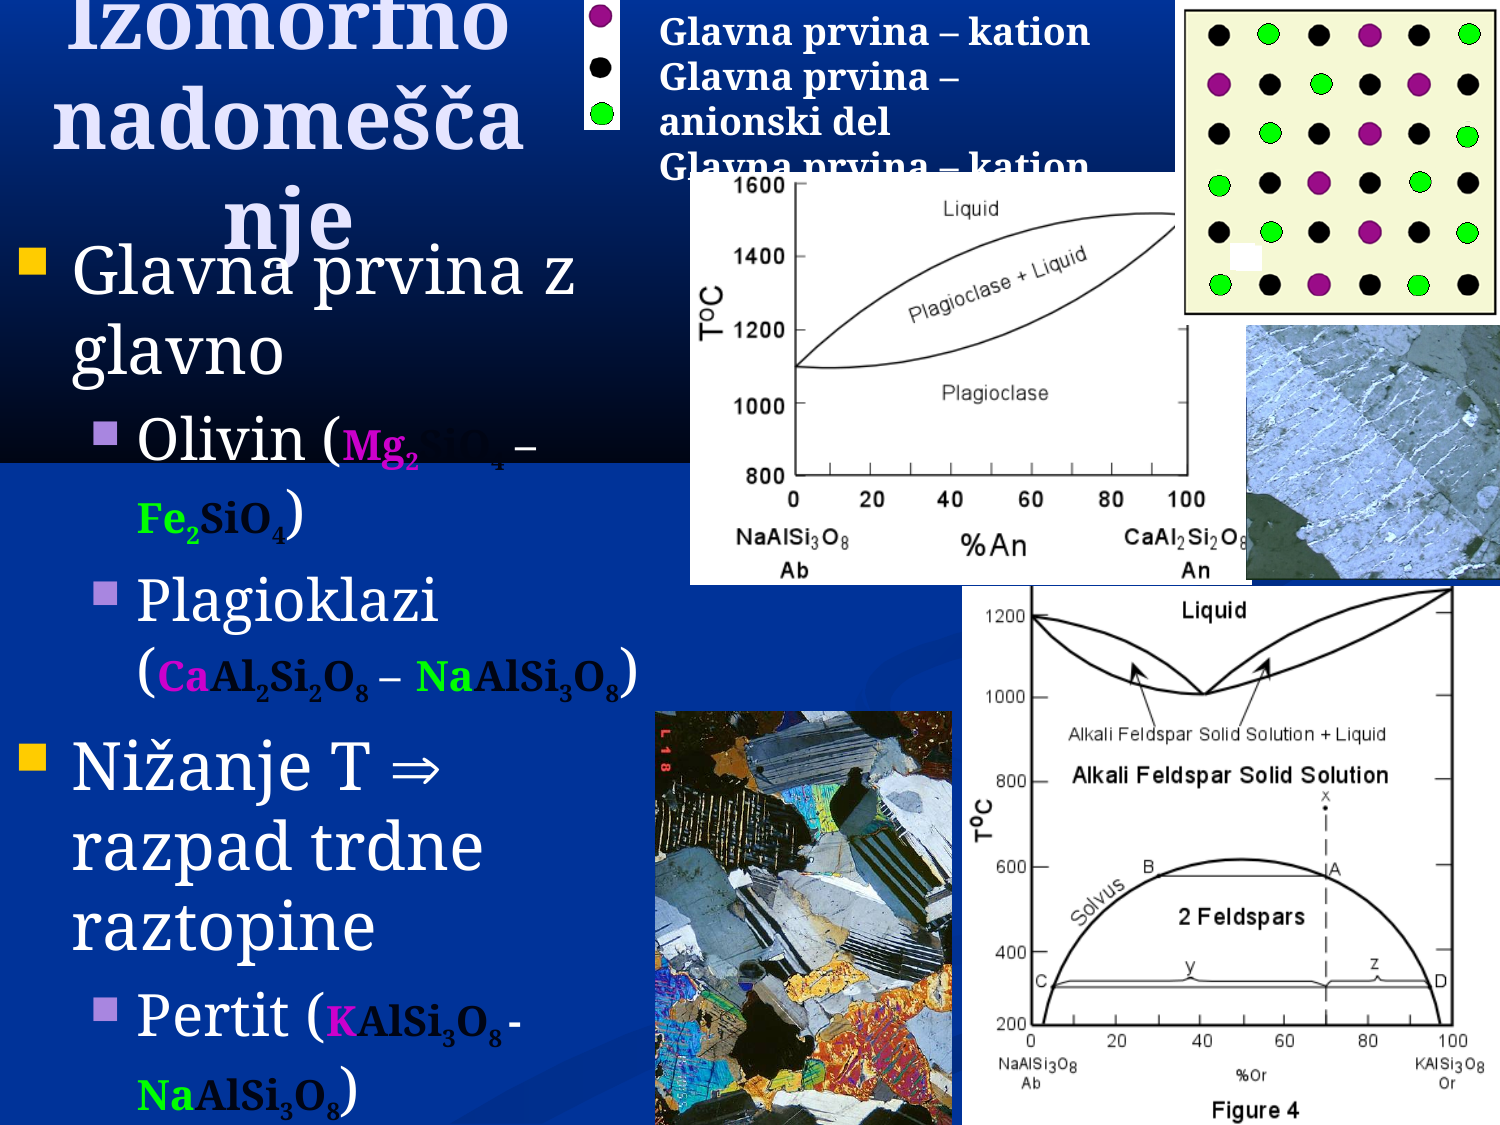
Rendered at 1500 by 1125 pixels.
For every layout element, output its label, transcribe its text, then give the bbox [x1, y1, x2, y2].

picture [962, 586, 1500, 1125]
picture [690, 172, 1500, 585]
text_box [1175, 0, 1500, 325]
list Glavna prvina z glavno Olivin (Mg2SiO4 – Fe2SiO4) Plagioklazi (CaAl2Si2O8 – NaAlSi3O8) Nižanje T  razpad trdne raztopine Pertit (KAlSi3O8 - NaAlSi3O8) In kaj je na tej sliki?  [0, 220, 691, 1125]
text_box Glavna prvina – kation Glavna prvina – anionski del Glavna prvina – kation [643, 0, 1140, 196]
picture [584, 0, 620, 130]
title Izomorfno nadomeščanje [17, 0, 561, 220]
picture [655, 711, 952, 1125]
